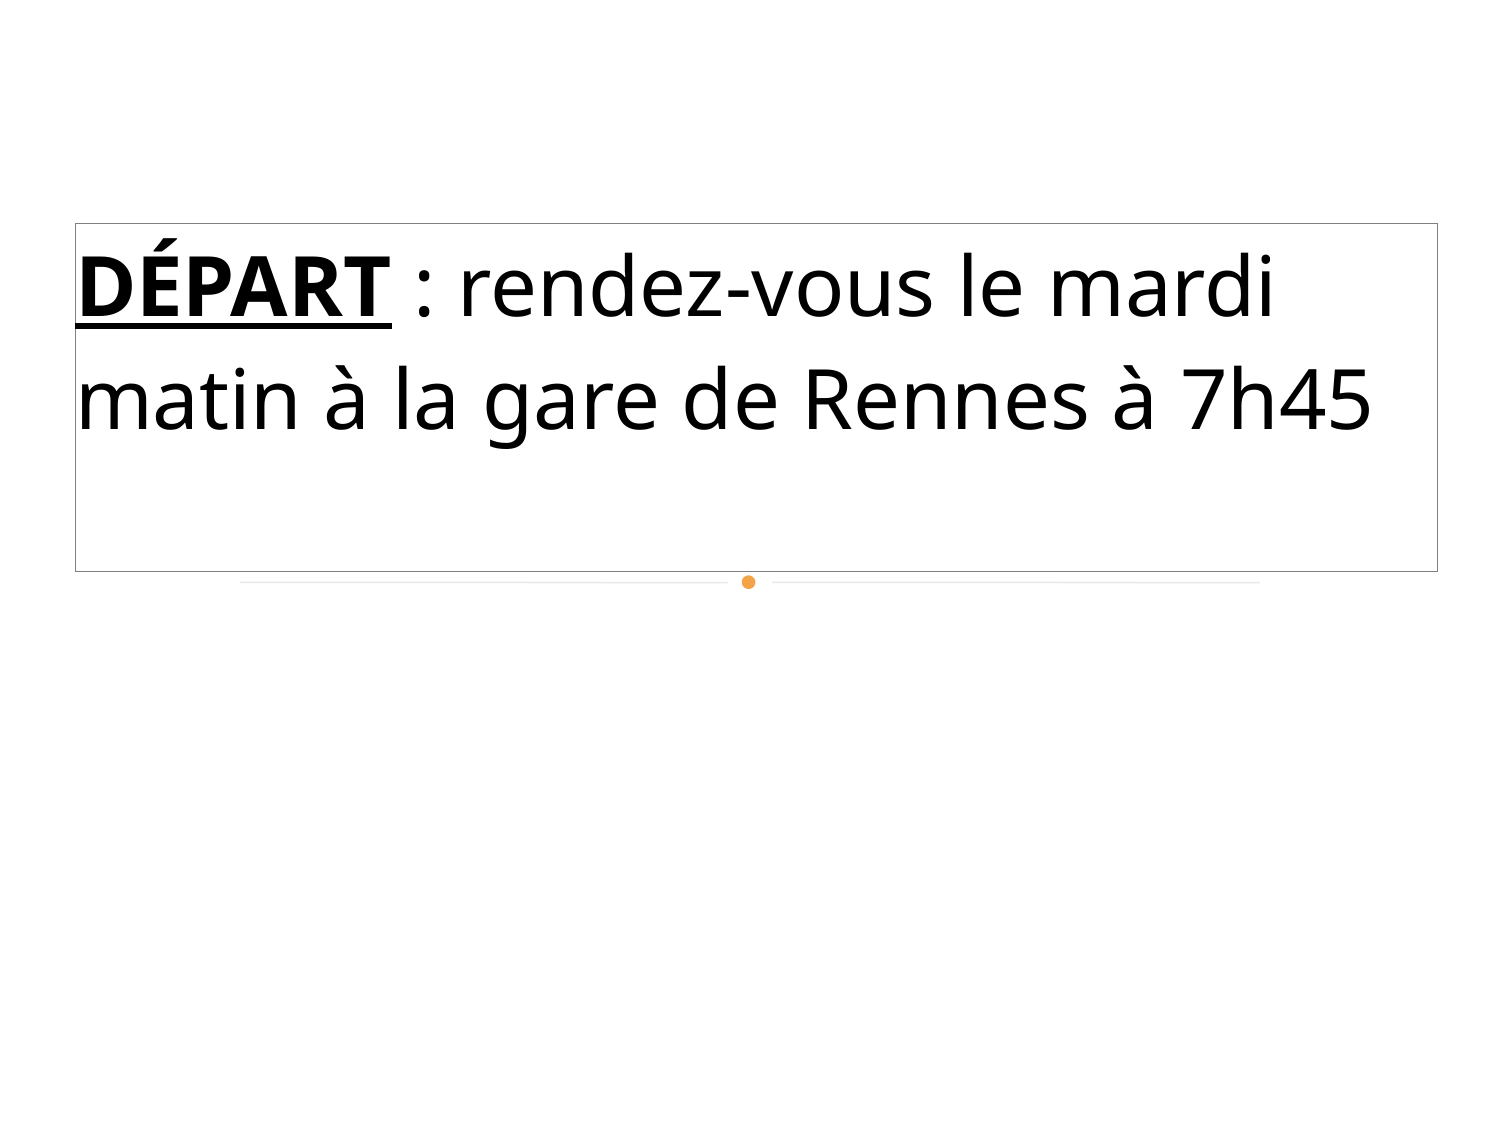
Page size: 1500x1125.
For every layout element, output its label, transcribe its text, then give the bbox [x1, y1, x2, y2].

title DÉPART : rendez-vous le mardi matin à la gare de Rennes à 7h45 [75, 223, 1438, 572]
